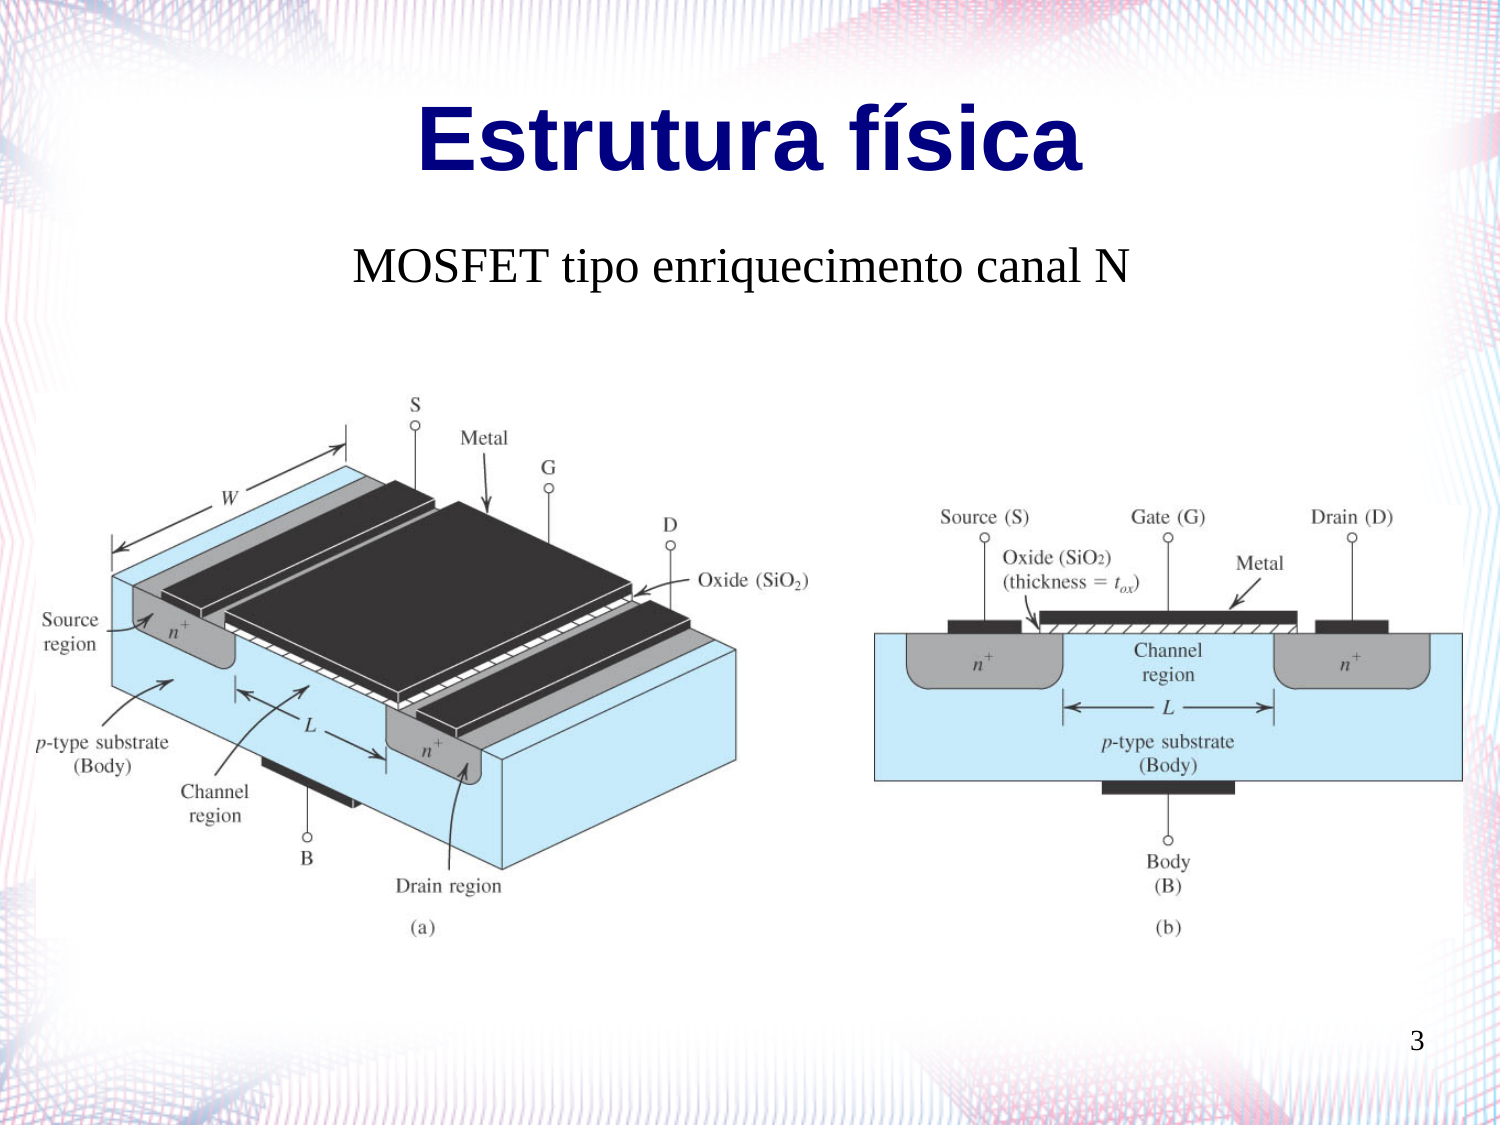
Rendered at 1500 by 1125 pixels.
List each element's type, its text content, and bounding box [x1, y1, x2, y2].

text_box MOSFET tipo enriquecimento canal N [337, 224, 1163, 300]
picture [0, 0, 1500, 1125]
title Estrutura física [75, 52, 1425, 225]
